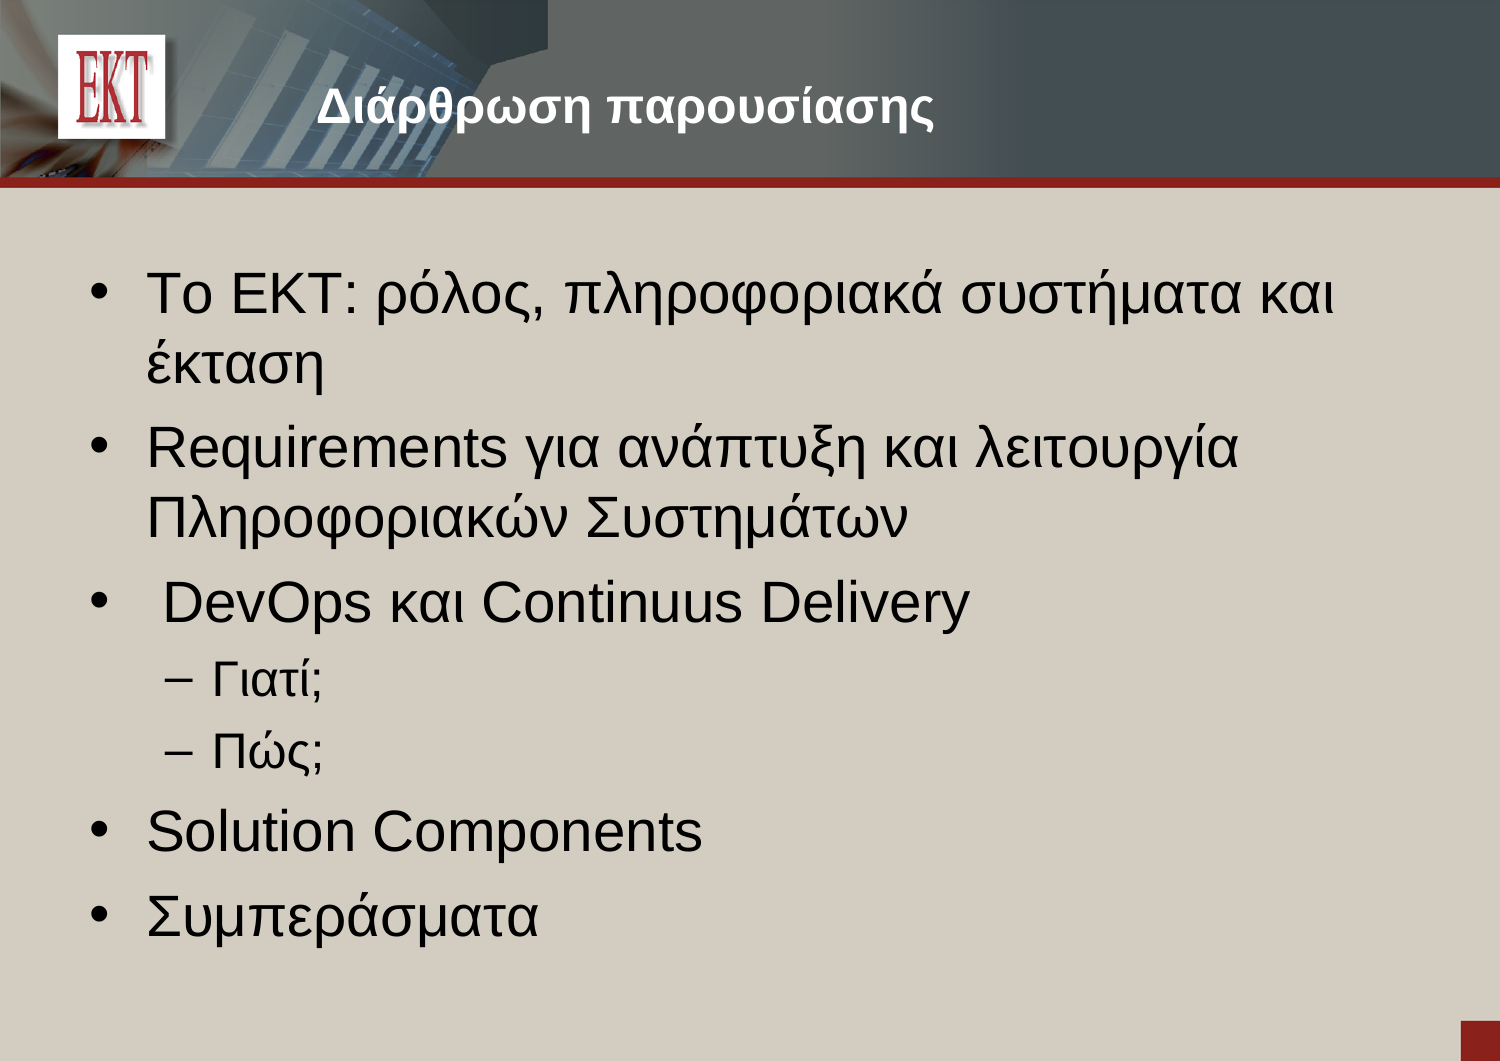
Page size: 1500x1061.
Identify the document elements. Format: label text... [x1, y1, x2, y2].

title Διάρθρωση παρουσίασης [301, 42, 1426, 165]
list Το ΕΚΤ: ρόλος, πληροφοριακά συστήματα και έκταση Requirements για ανάπτυξη και λειτουργία Πληροφοριακών Συστημάτων DevOps και Continuus Delivery Γιατί; Πώς; Solution Components Συμπεράσματα [75, 247, 1426, 956]
picture [0, 0, 1500, 1061]
